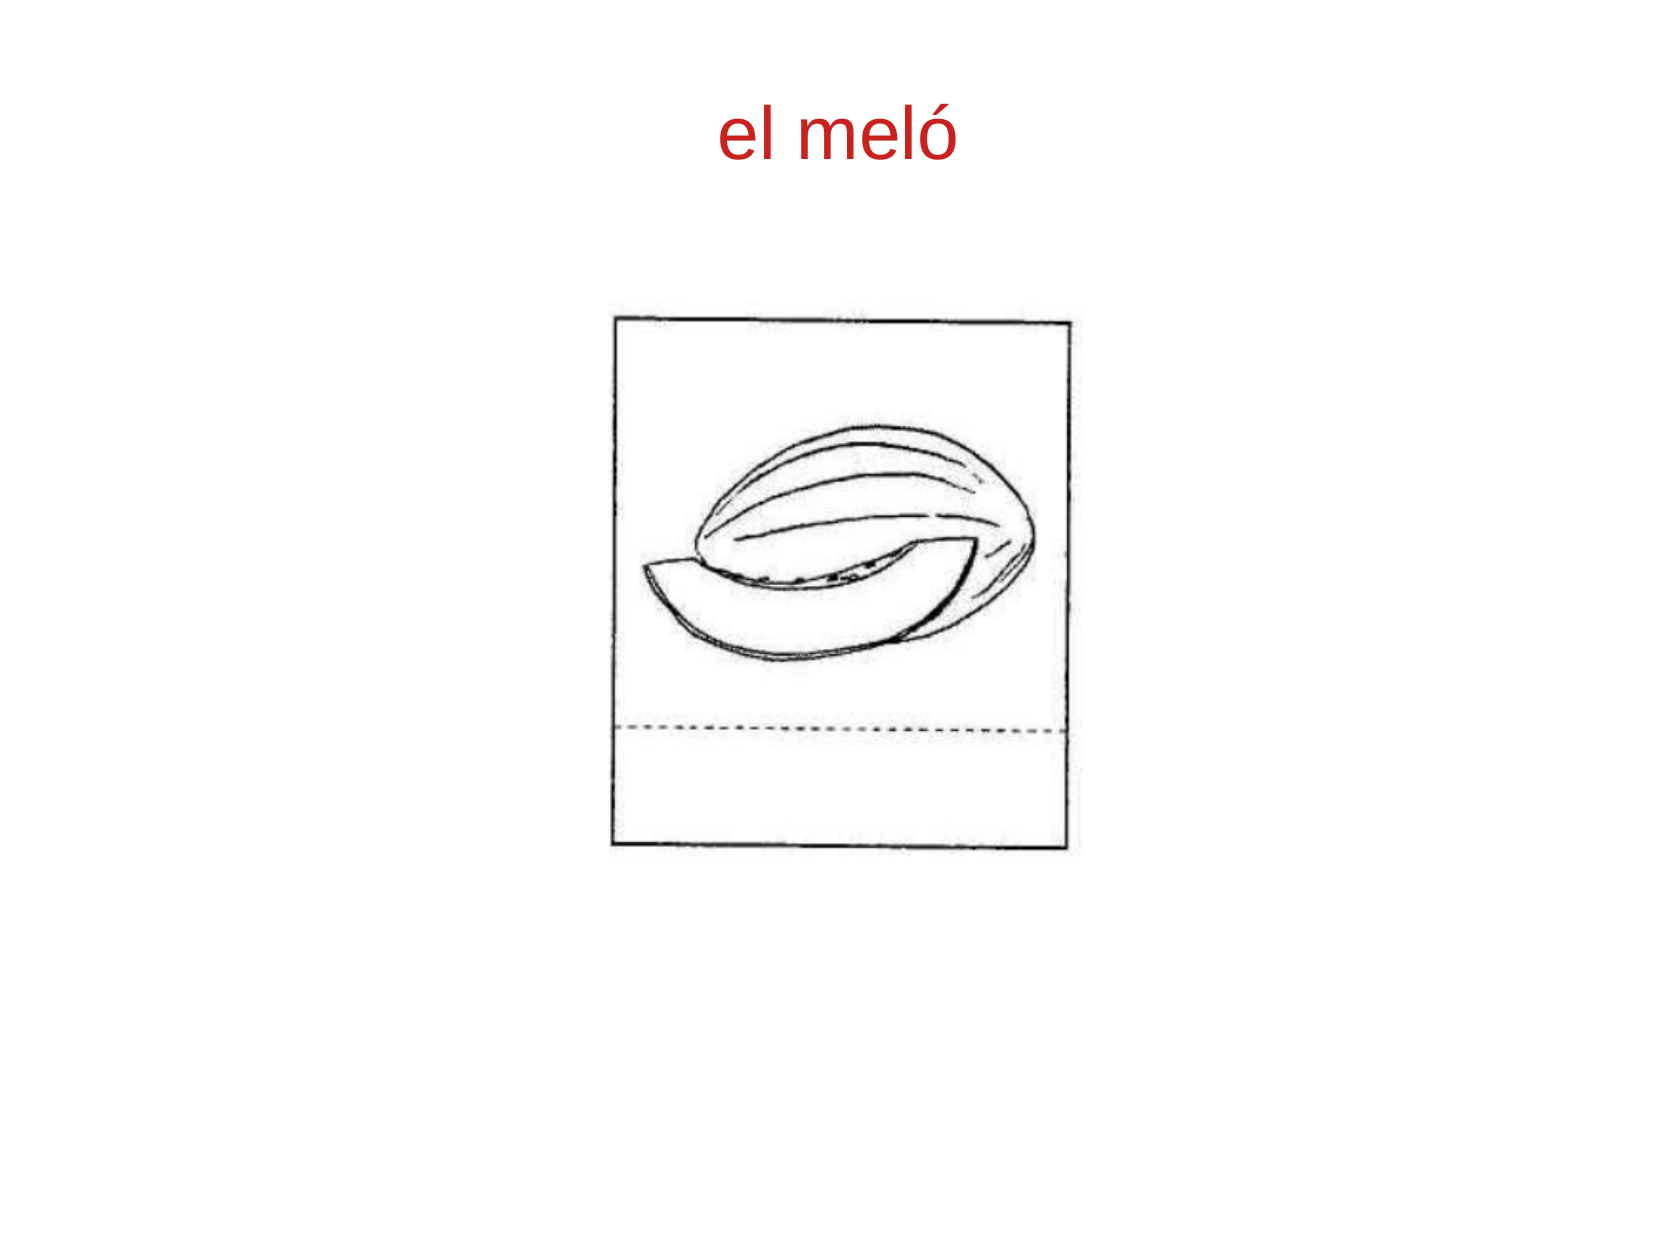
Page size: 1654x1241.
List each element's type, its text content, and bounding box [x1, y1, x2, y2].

picture [581, 291, 1094, 873]
text_box el meló [389, 58, 1288, 201]
